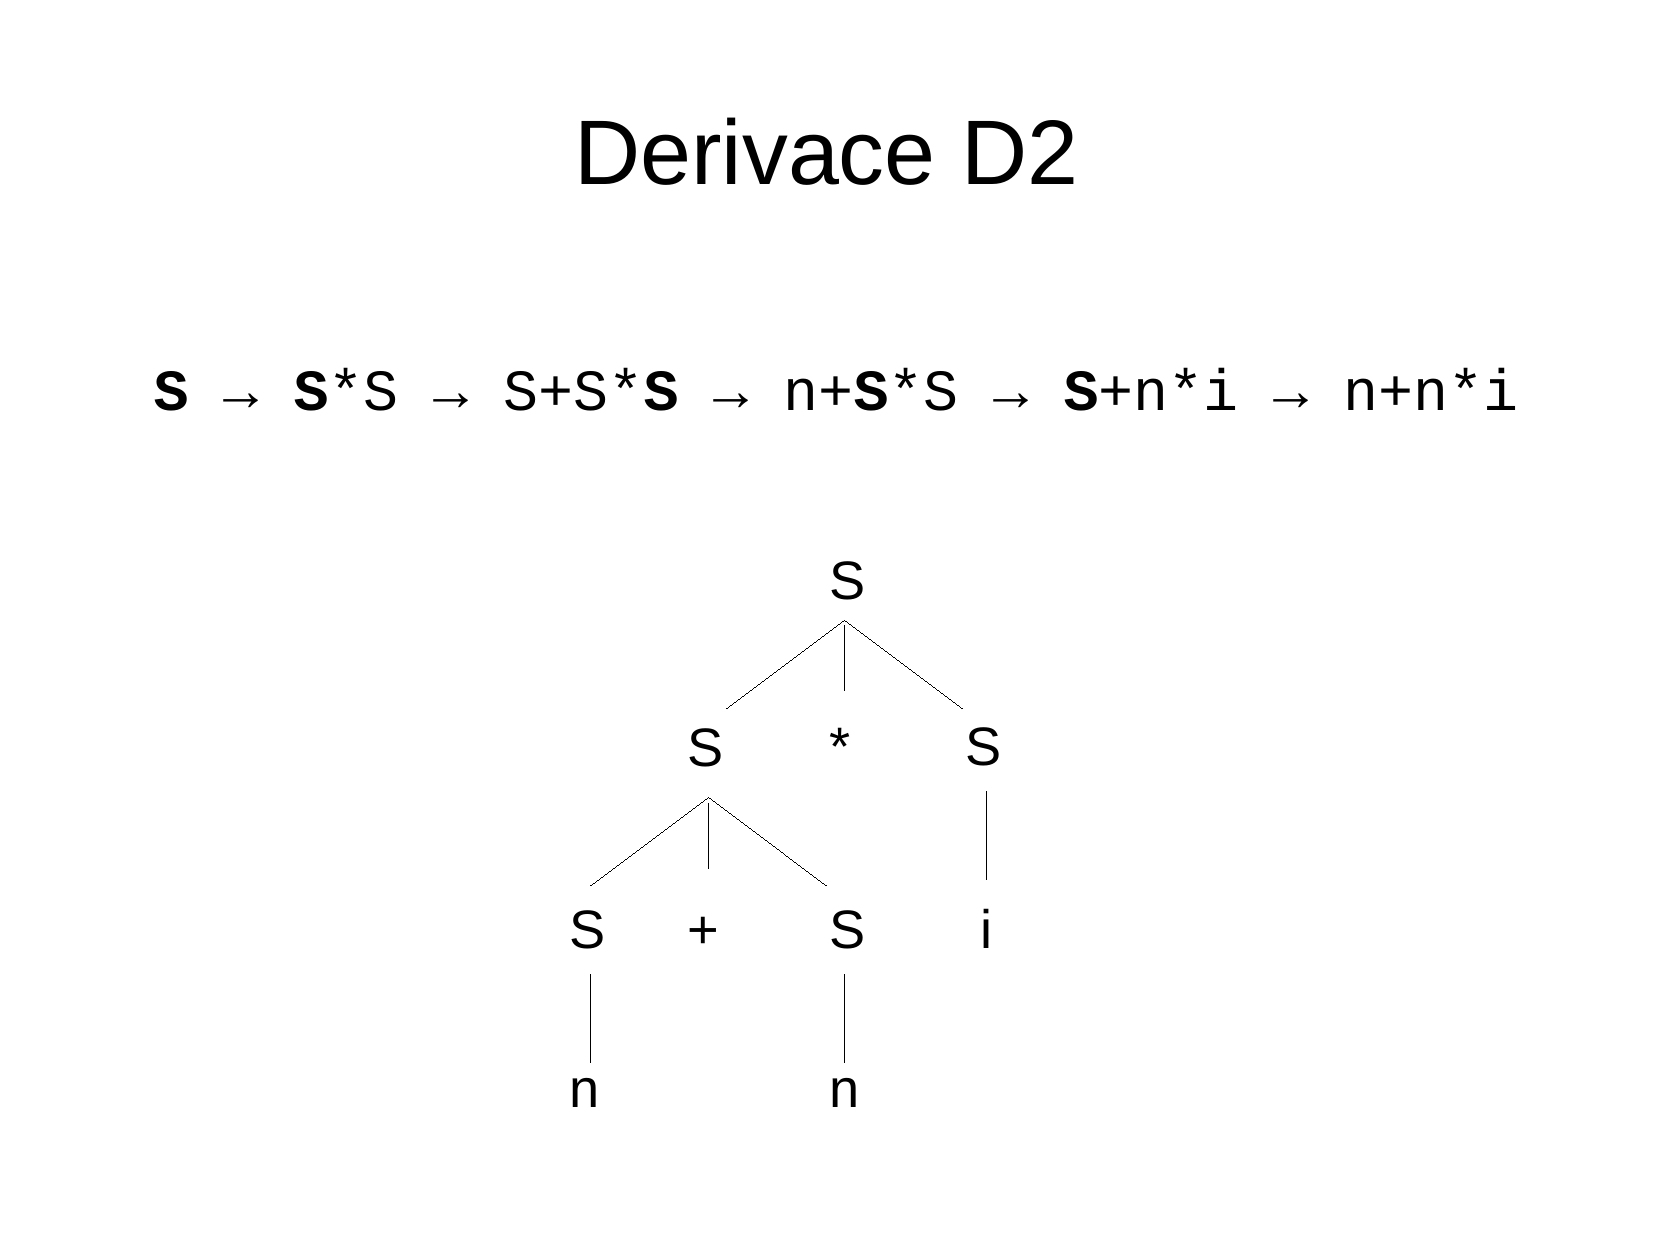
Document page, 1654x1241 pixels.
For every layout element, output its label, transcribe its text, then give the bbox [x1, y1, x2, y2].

text_box n [814, 1051, 875, 1127]
text_box S [814, 543, 875, 619]
text_box S [950, 708, 1010, 785]
text_box i [956, 891, 1016, 968]
text_box + [673, 891, 733, 968]
text_box * [814, 708, 875, 785]
title Derivace D2 [82, 56, 1571, 250]
text_box n [555, 1051, 615, 1127]
text_box S [555, 891, 609, 968]
text_box S [814, 891, 875, 968]
text_box S → S*S → S+S*S → n+S*S → S+n*i → n+n*i [118, 354, 1536, 443]
text_box S [673, 710, 733, 786]
